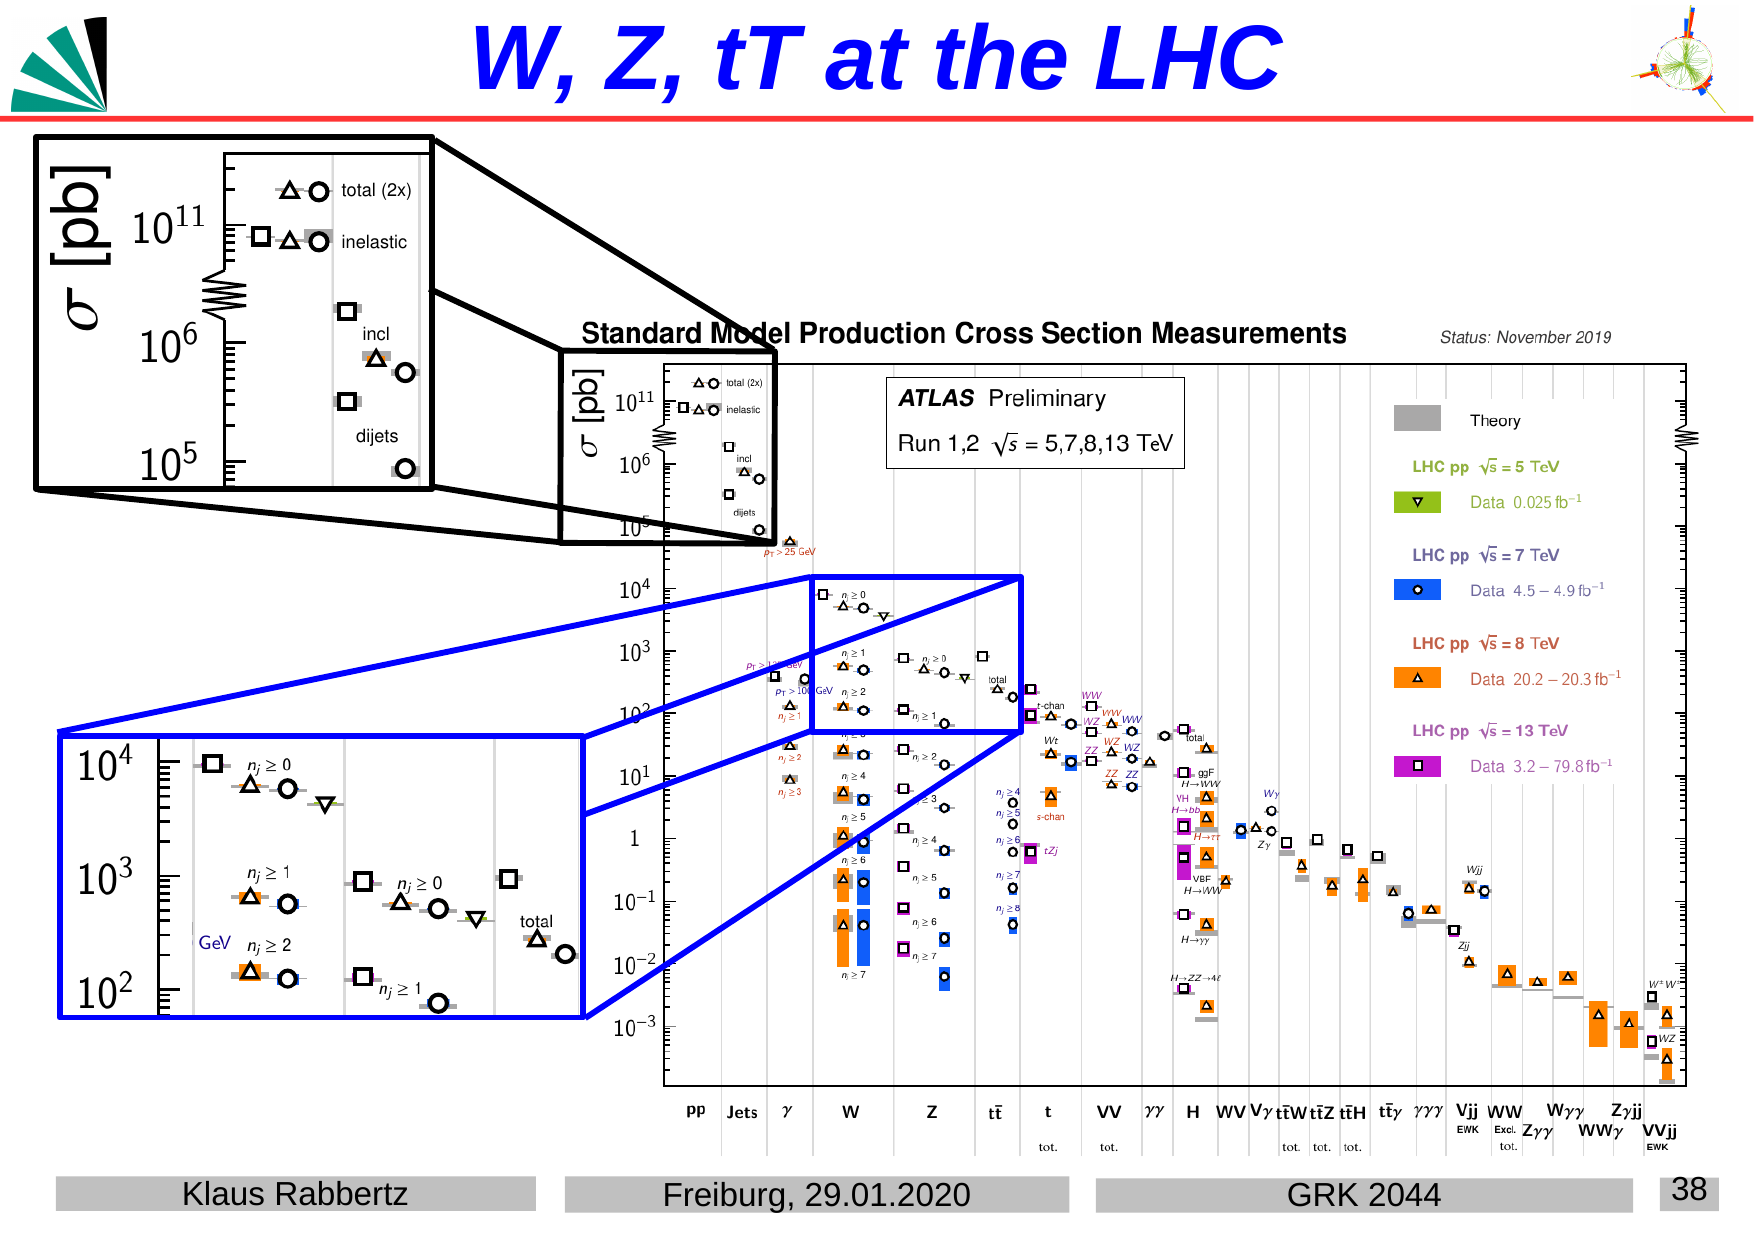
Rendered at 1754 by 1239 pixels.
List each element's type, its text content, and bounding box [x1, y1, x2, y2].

picture [1631, 5, 1739, 113]
picture [562, 581, 809, 733]
picture [63, 739, 580, 1015]
picture [586, 735, 1007, 1013]
picture [815, 582, 1018, 729]
title W, Z, tT at the LHC [124, 0, 1630, 116]
picture [38, 139, 430, 487]
picture [11, 17, 107, 113]
picture [564, 512, 734, 540]
picture [586, 659, 809, 810]
picture [562, 297, 1726, 1173]
picture [562, 297, 763, 348]
picture [564, 354, 772, 538]
picture [815, 580, 1001, 649]
